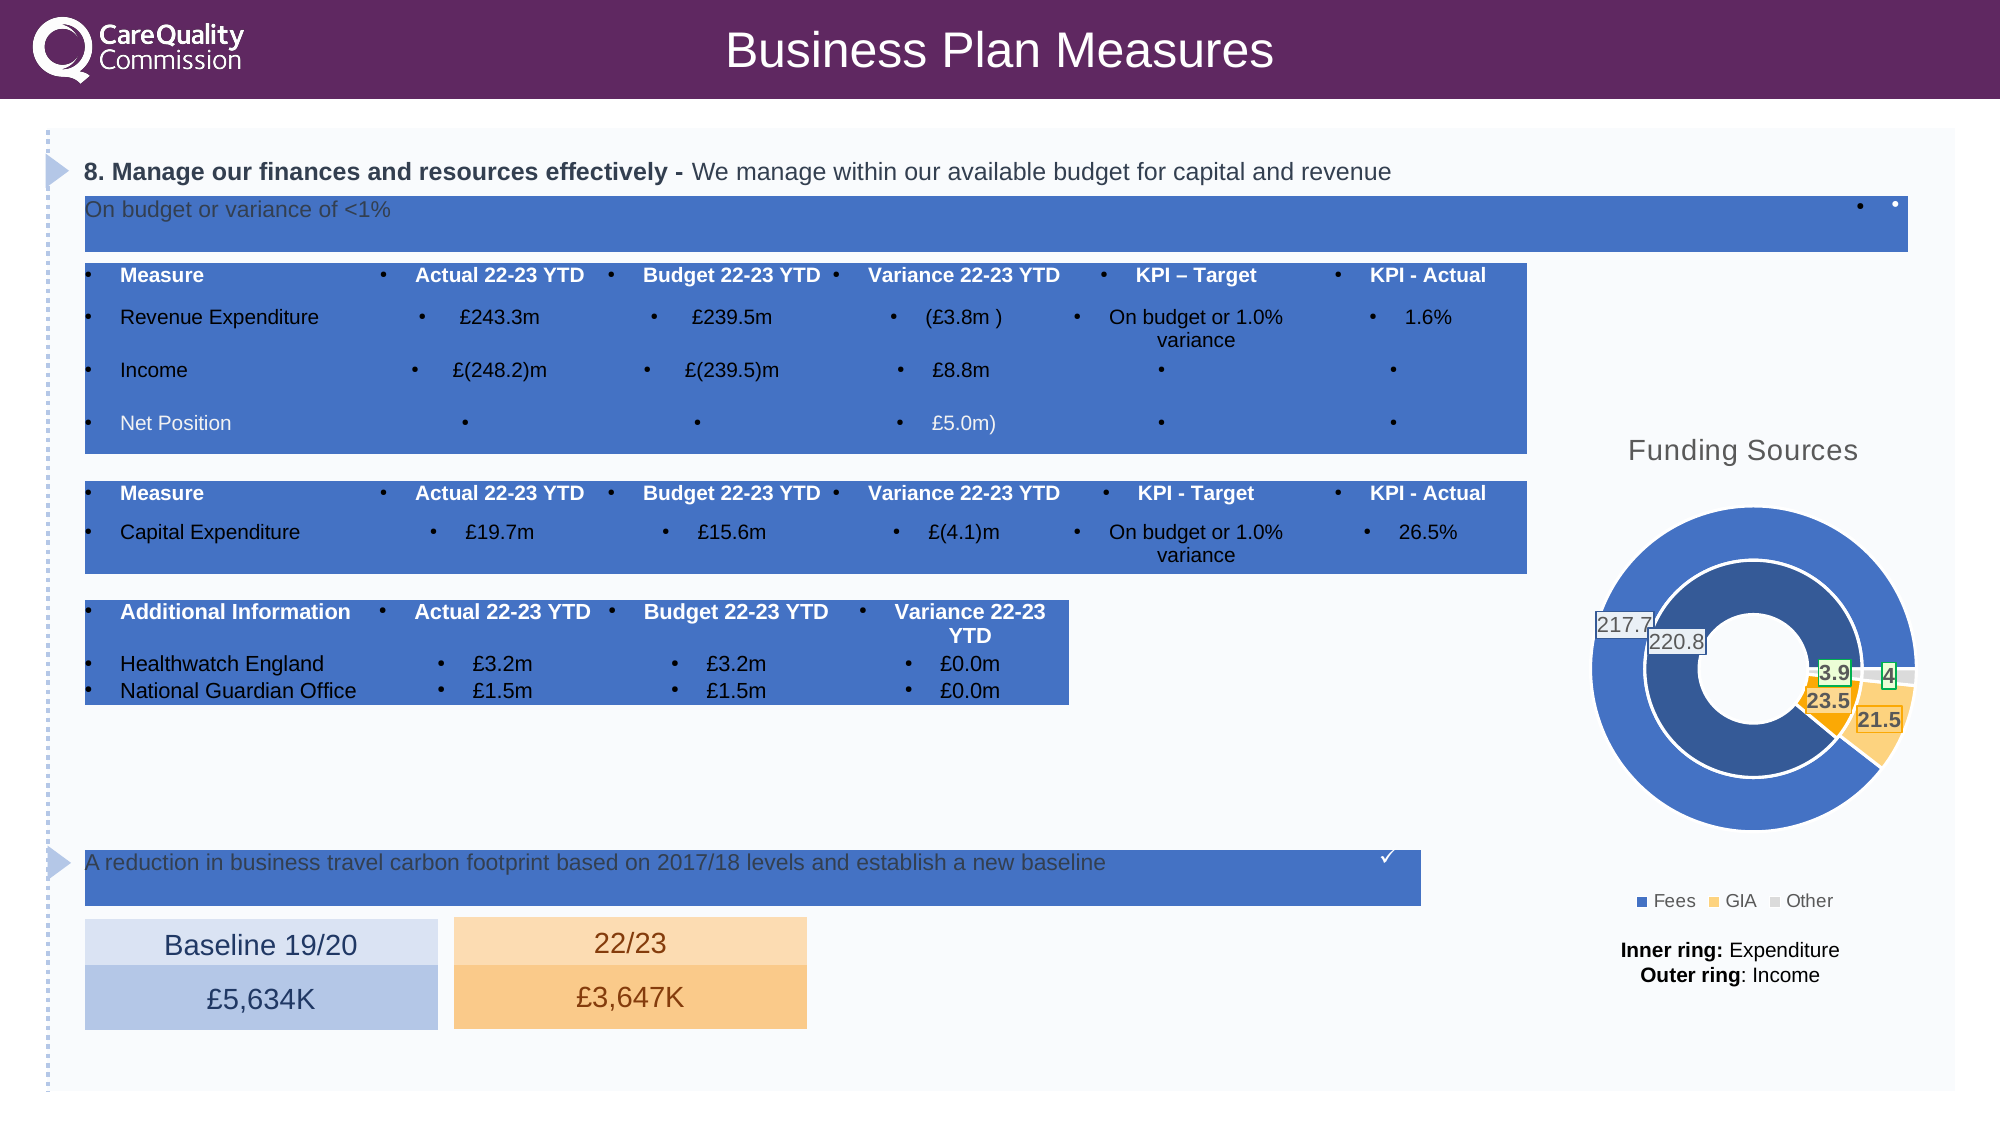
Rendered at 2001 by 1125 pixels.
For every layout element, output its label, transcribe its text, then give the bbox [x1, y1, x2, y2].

table_cell £(248.2)m [366, 359, 598, 412]
table_cell On budget or 1.0% variance [1062, 306, 1295, 359]
text_box [0, 0, 2000, 99]
table_cell £1.5m [368, 678, 602, 705]
table_cell Revenue Expenditure [85, 306, 366, 359]
table_cell £(239.5)m [598, 359, 830, 412]
table_cell £5.0m) [830, 412, 1062, 454]
table_header KPI - Actual [1295, 481, 1478, 521]
table_cell National Guardian Office [85, 678, 368, 705]
table_header Budget 22-23 YTD [598, 263, 830, 306]
table_cell Net Position [85, 412, 366, 454]
picture [32, 16, 245, 84]
table_header Variance 22-23 YTD [836, 600, 1069, 652]
table_header Variance 22-23 YTD [830, 263, 1062, 306]
table_header Actual 22-23 YTD [366, 263, 598, 306]
text_box Baseline 19/20 [85, 919, 438, 965]
table_header Budget 22-23 YTD [602, 600, 836, 652]
table_cell [1295, 359, 1527, 412]
table_header A reduction in business travel carbon footprint based on 2017/18 levels and establish a new baseline [85, 850, 1356, 906]
table_cell £(4.1)m [830, 521, 1062, 574]
table_header KPI - Target [1062, 481, 1295, 521]
table_header  [1848, 196, 1908, 252]
table_cell Healthwatch England [85, 652, 368, 678]
table_cell (£3.8m ) [830, 306, 1062, 359]
table_cell £0.0m [836, 652, 1069, 678]
text_box 8. Manage our finances and resources effectively - We manage within our available budget for capital and revenue [69, 147, 1893, 194]
table_cell [598, 412, 830, 454]
text_box £5,634K [85, 965, 438, 1030]
table_header KPI - Actual [1295, 263, 1527, 306]
table_cell 26.5% [1295, 521, 1478, 574]
table_cell [1295, 412, 1478, 454]
table_header Measure [85, 263, 366, 306]
text_box £3,647K [454, 965, 807, 1029]
table_cell On budget or 1.0% variance [1062, 521, 1295, 574]
table_header Actual 22-23 YTD [366, 481, 598, 521]
table_header Additional Information [85, 600, 368, 652]
table_cell [366, 412, 598, 454]
table_cell Capital Expenditure [85, 521, 366, 574]
table_header  [1356, 850, 1421, 906]
table_cell £3.2m [368, 652, 602, 678]
table_cell Income [85, 359, 366, 412]
table_cell £243.3m [366, 306, 598, 359]
table_header Actual 22-23 YTD [368, 600, 602, 652]
table_cell £0.0m [836, 678, 1069, 705]
text_box [45, 128, 1955, 1091]
table_cell £3.2m [602, 652, 836, 678]
table_cell £239.5m [598, 306, 830, 359]
table_header Measure [85, 481, 366, 521]
table_header On budget or variance of <1% [85, 196, 1848, 252]
table_cell £8.8m [830, 359, 1062, 412]
chart [1478, 393, 1992, 919]
table_cell £19.7m [366, 521, 598, 574]
table_cell £1.5m [602, 678, 836, 705]
table_cell £15.6m [598, 521, 830, 574]
table_cell 1.6% [1295, 306, 1527, 359]
table_cell [1062, 359, 1295, 412]
table_header KPI – Target [1062, 263, 1295, 306]
table_cell [1062, 412, 1295, 454]
table_header Variance 22-23 YTD [830, 481, 1062, 521]
text_box Inner ring: Expenditure Outer ring: Income [1495, 929, 1966, 995]
text_box 22/23 [454, 917, 807, 965]
table_header Budget 22-23 YTD [598, 481, 830, 521]
text_box Business Plan Measures [641, 9, 1358, 86]
